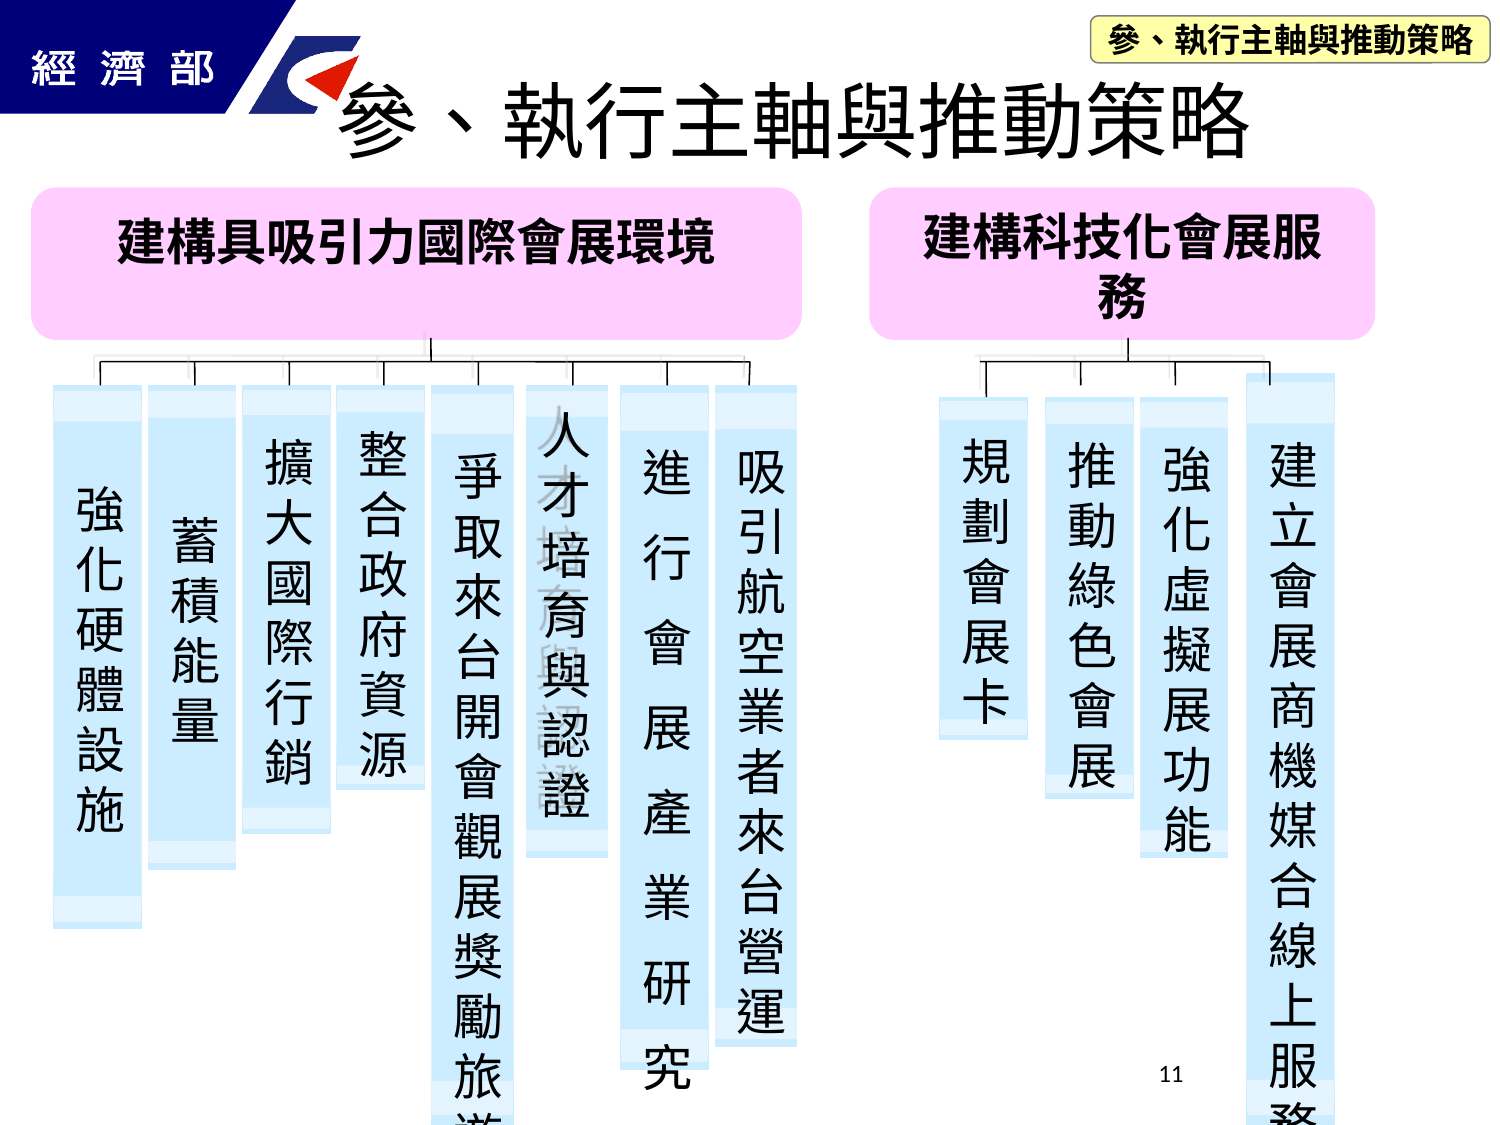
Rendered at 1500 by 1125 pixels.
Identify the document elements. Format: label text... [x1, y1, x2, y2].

text_box 進 行 會 展 產 業 研 究 [620, 430, 708, 1030]
picture [714, 385, 798, 1048]
picture [1297, 1110, 1307, 1117]
picture [147, 385, 237, 870]
text_box 規劃會展卡 [939, 419, 1027, 720]
picture [242, 385, 331, 415]
picture [1045, 775, 1134, 799]
picture [525, 385, 609, 858]
picture [336, 385, 425, 790]
text_box 人 才 培 育 與 認 證 [526, 397, 608, 832]
text_box 建立會展商機媒合線上服務 [1246, 423, 1334, 1081]
text_box 蓄積能量 [148, 417, 236, 841]
picture [242, 808, 331, 835]
text_box 強化虛擬展功能 [1140, 427, 1228, 831]
text_box 建構科技化會展服務 [869, 187, 1376, 340]
picture [1297, 1121, 1308, 1125]
picture [53, 897, 142, 929]
title 參、執行主軸與推動策略 [159, 31, 1427, 207]
text_box 建構具吸引力國際會展環境 [31, 187, 802, 340]
picture [1246, 373, 1335, 1125]
text_box 吸引航空業者來台營運 [715, 429, 797, 1008]
text_box 推動綠色會展 [1045, 423, 1134, 775]
picture [1139, 397, 1229, 858]
text_box 參、執行主軸與推動策略 [1090, 15, 1491, 63]
text_box 整合政府資源 [337, 412, 425, 766]
picture [430, 385, 514, 1125]
picture [53, 385, 142, 421]
text_box 強化硬體設施 [53, 421, 142, 897]
text_box 爭取來台開會觀展獎勵旅遊 [431, 434, 514, 1081]
text_box 擴大國際行銷 [242, 415, 331, 808]
picture [1045, 397, 1134, 423]
picture [620, 385, 709, 1071]
picture [939, 397, 1028, 740]
